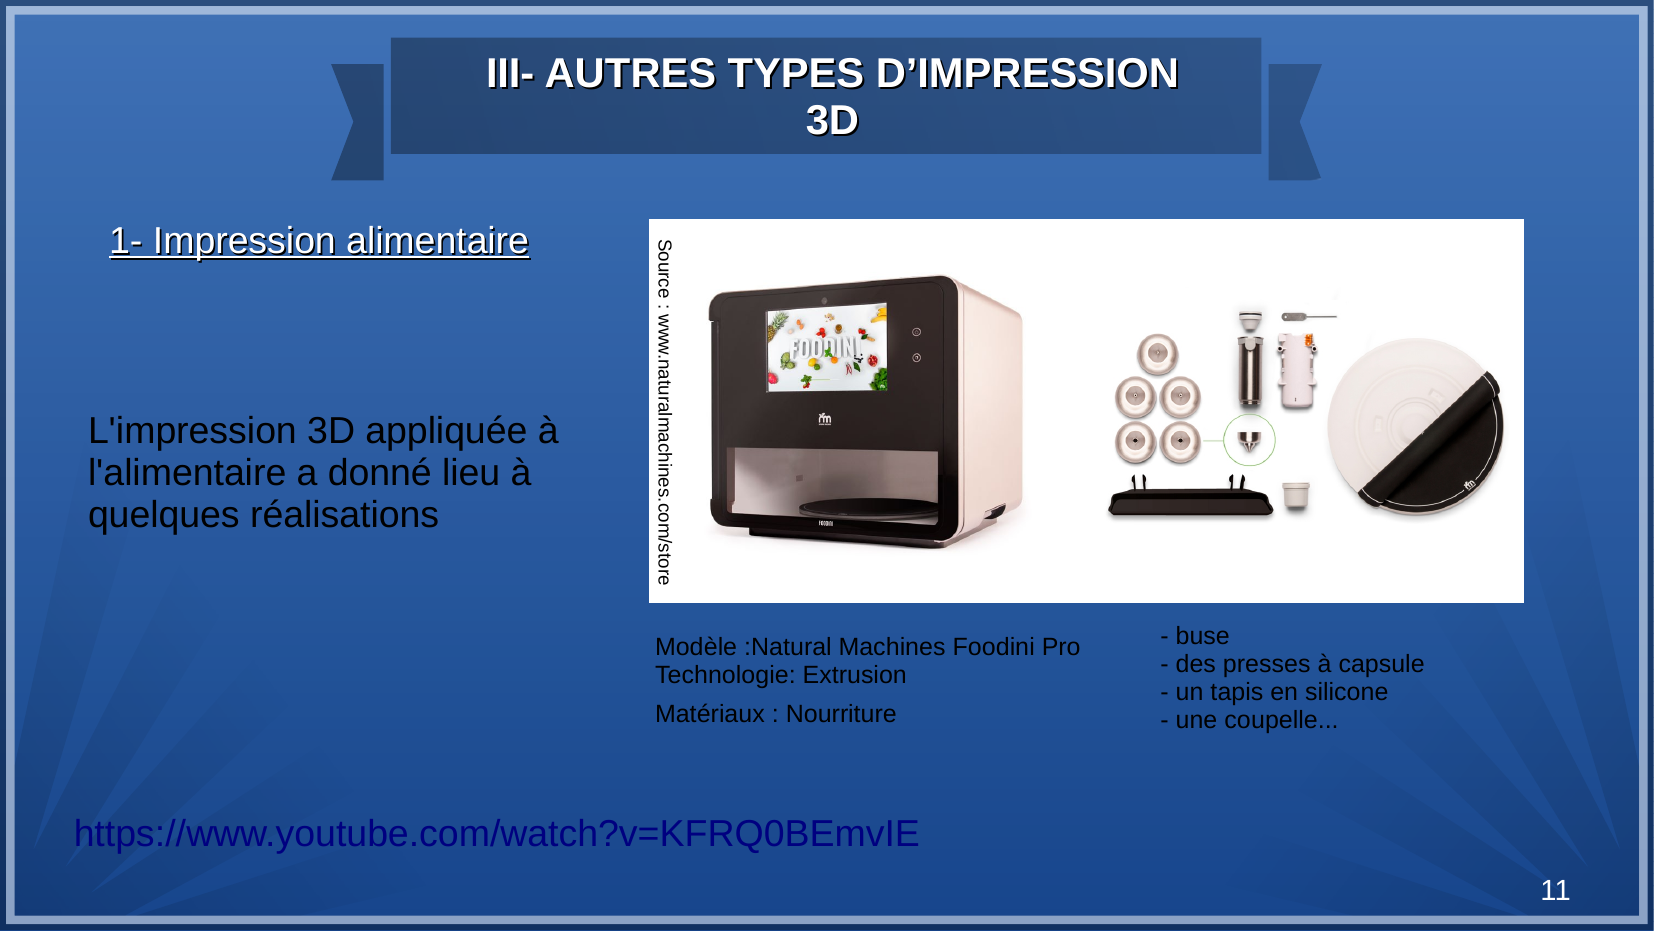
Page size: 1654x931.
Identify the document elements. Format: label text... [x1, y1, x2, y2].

text_box Modèle :Natural Machines Foodini Pro Technologie: Extrusion Matériaux : Nourriture [640, 625, 1111, 767]
text_box 1- Impression alimentaire [94, 212, 863, 312]
text_box L'impression 3D appliquée à l'alimentaire a donné lieu à quelques réalisations [73, 402, 603, 544]
text_box https://www.youtube.com/watch?v=KFRQ0BEmvIE [59, 805, 936, 863]
title III- AUTRES TYPES D’IMPRESSION 3D [484, 35, 1182, 158]
text_box - buse - des presses à capsule - un tapis en silicone - une coupelle... [1145, 614, 1486, 741]
picture [649, 219, 1524, 603]
text_box Source : www.naturalmachines.com/store [625, 224, 683, 640]
